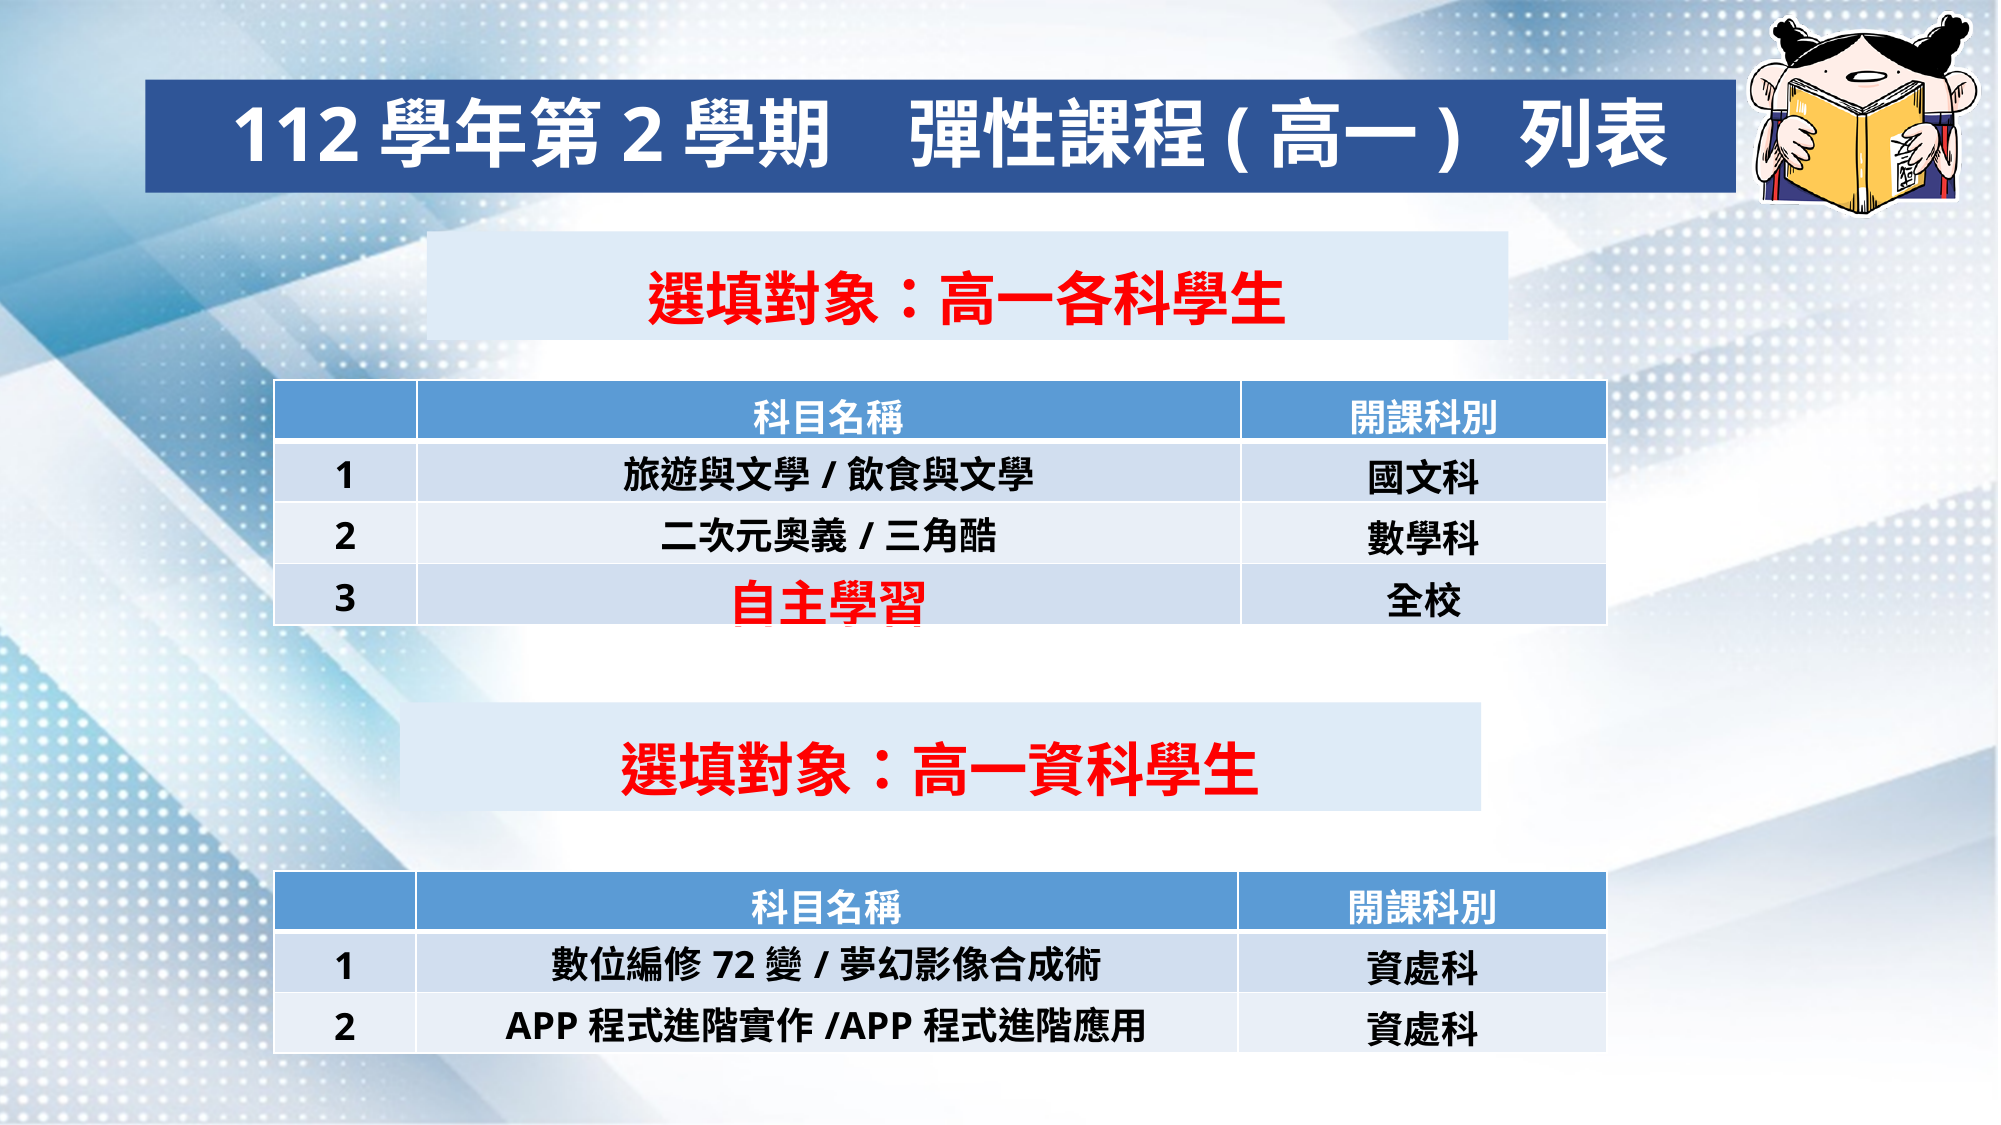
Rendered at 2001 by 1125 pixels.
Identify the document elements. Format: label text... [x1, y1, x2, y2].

picture [0, 0, 1998, 1125]
text_box 選填對象：高一各科學生 [426, 231, 1509, 340]
table_cell 自主學習 [418, 564, 1240, 624]
table_header 科目名稱 [417, 872, 1237, 929]
table_cell 3 [275, 564, 416, 624]
table_cell 2 [275, 993, 415, 1052]
text_box 112學年第2學期 彈性課程(高一) 列表 [145, 79, 1727, 193]
table_cell 數學科 [1242, 503, 1606, 563]
table_header [275, 381, 416, 438]
table_cell 二次元奧義/三角酷 [418, 503, 1240, 563]
table_cell 數位編修72變/夢幻影像合成術 [417, 934, 1237, 992]
table_cell 2 [275, 503, 416, 563]
table_cell 自主學習 [741, 592, 765, 597]
table_cell 1 [275, 934, 415, 992]
table_cell 自主學習 [741, 613, 765, 618]
text_box 選填對象：高一資科學生 [399, 702, 1482, 811]
table_header 科目名稱 [418, 381, 1240, 438]
table_cell 全校 [1242, 564, 1606, 624]
table_cell APP程式進階實作/APP程式進階應用 [417, 993, 1237, 1052]
table_cell 1 [275, 444, 416, 501]
table_cell 旅遊與文學/飲食與文學 [418, 444, 1240, 501]
table_cell 國文科 [1242, 444, 1606, 501]
table_header 開課科別 [1239, 872, 1606, 929]
table_cell 資處科 [1239, 993, 1606, 1052]
table_cell 自主學習 [741, 602, 765, 608]
table_header 開課科別 [1242, 381, 1606, 438]
table_cell 資處科 [1239, 934, 1606, 992]
table_header [275, 872, 415, 929]
